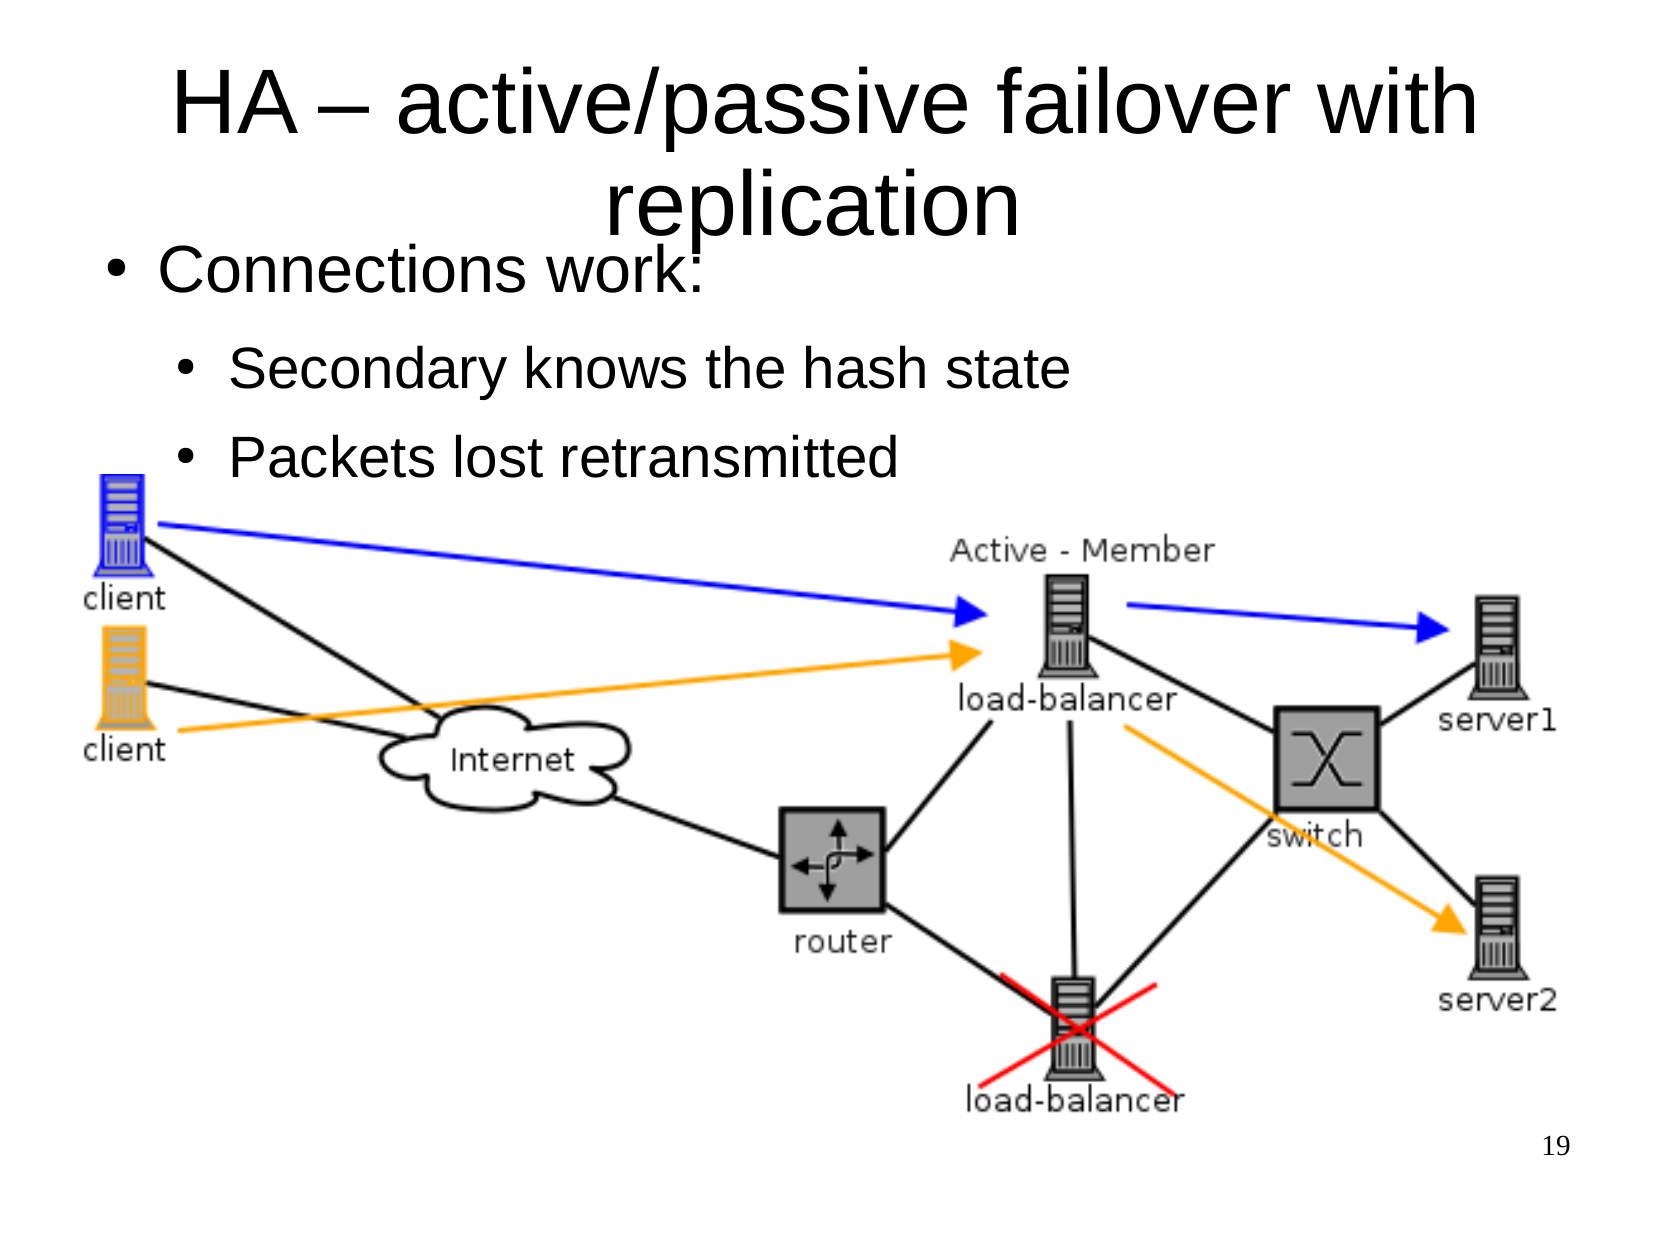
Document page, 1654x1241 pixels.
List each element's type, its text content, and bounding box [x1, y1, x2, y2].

picture [75, 474, 1564, 1126]
list Connections work: Secondary knows the hash state Packets lost retransmitted [86, 231, 1576, 1051]
title HA – active/passive failover with replication [82, 49, 1571, 257]
